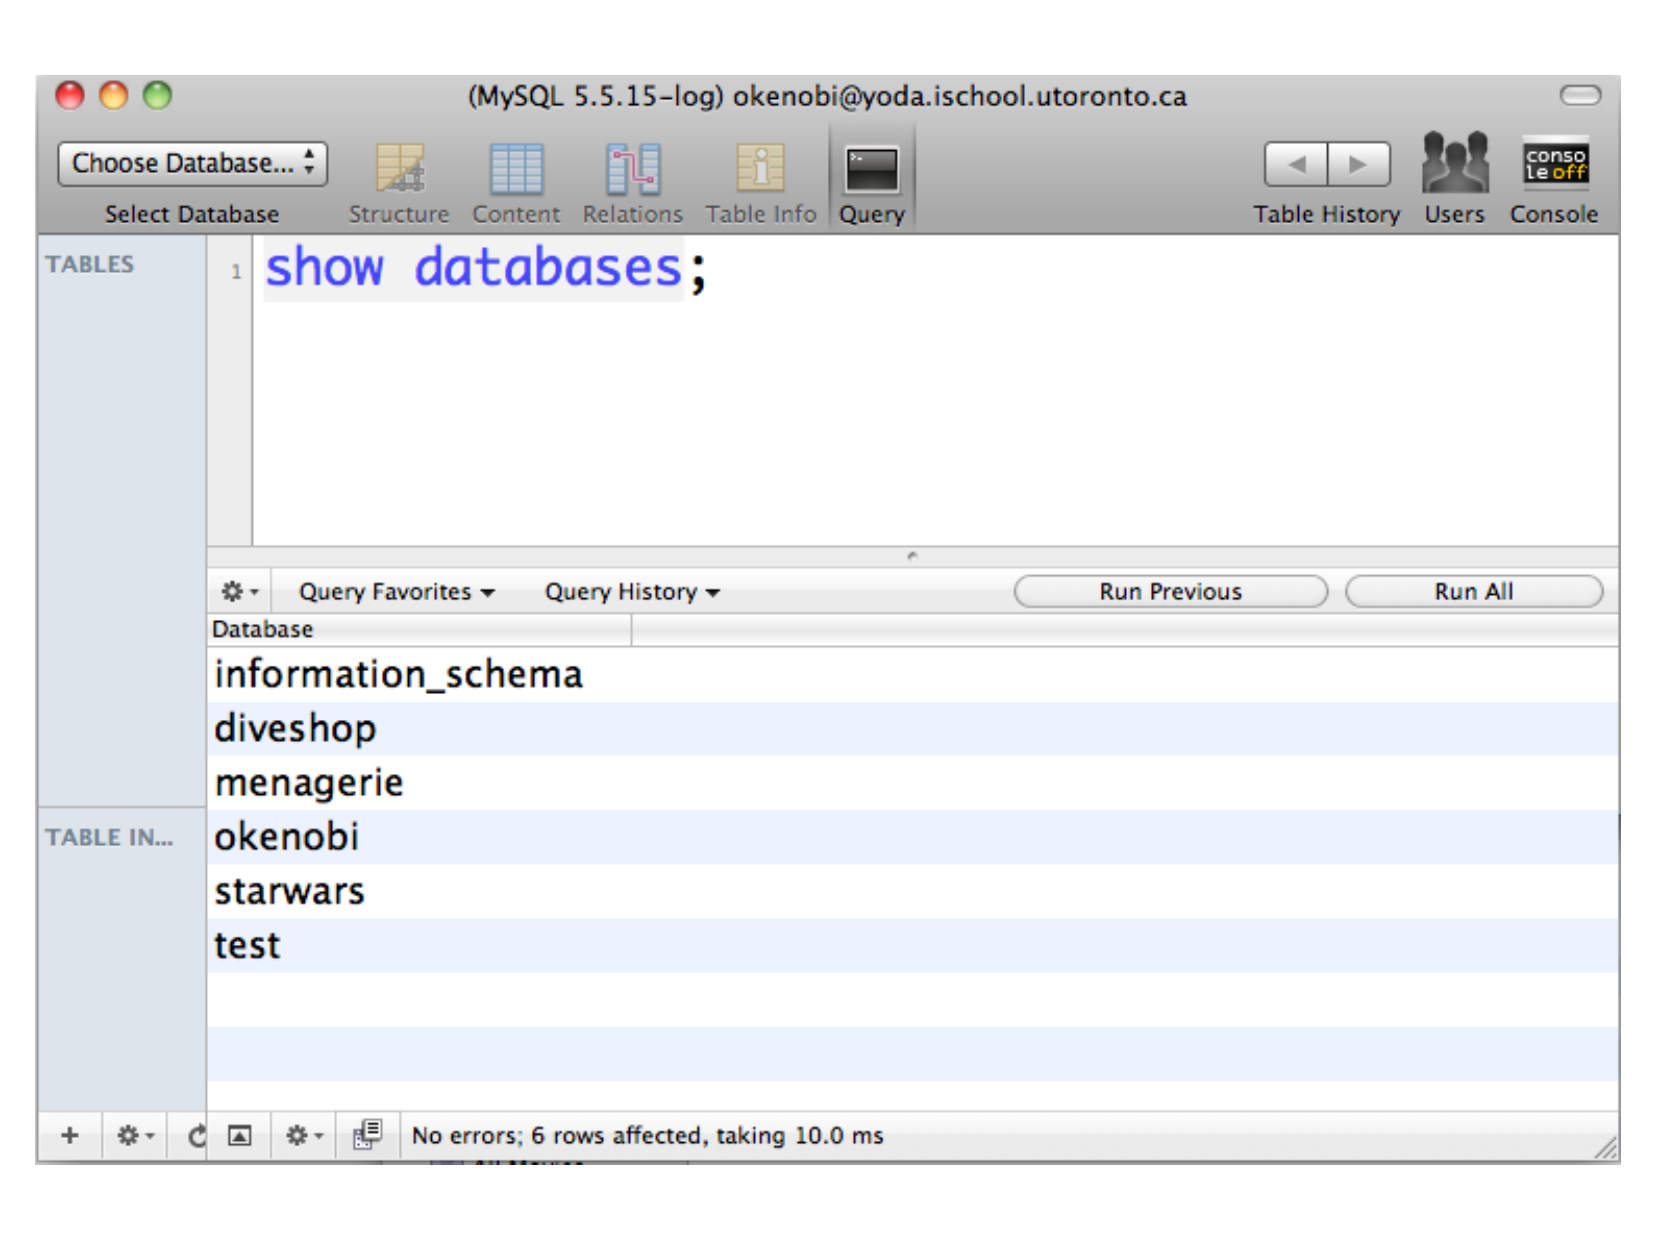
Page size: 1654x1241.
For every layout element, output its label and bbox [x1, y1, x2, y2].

picture [35, 75, 1621, 1165]
